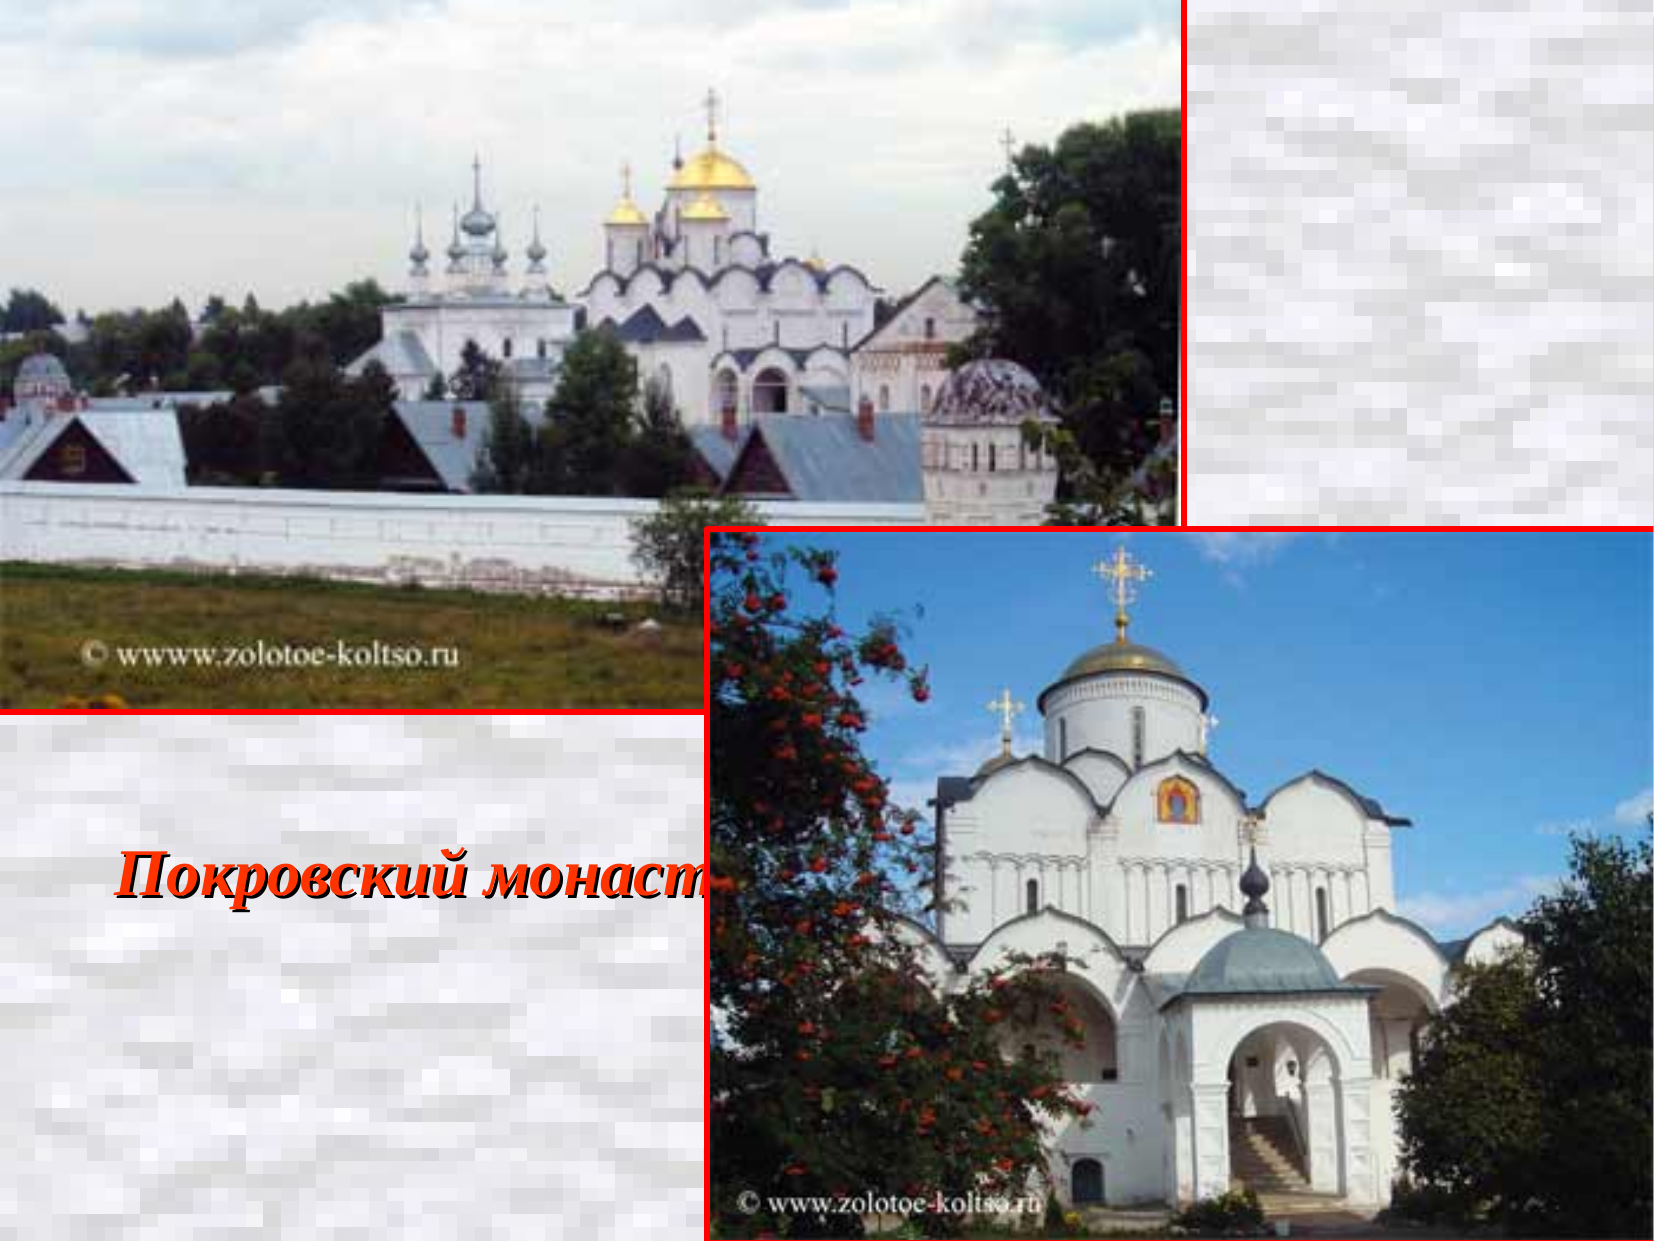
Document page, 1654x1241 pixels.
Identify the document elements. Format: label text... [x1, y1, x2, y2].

picture [709, 532, 1654, 1241]
picture [0, 0, 1182, 709]
picture [0, 715, 704, 1241]
text_box Покровский монастырь [100, 828, 704, 1034]
picture [1187, 0, 1654, 526]
